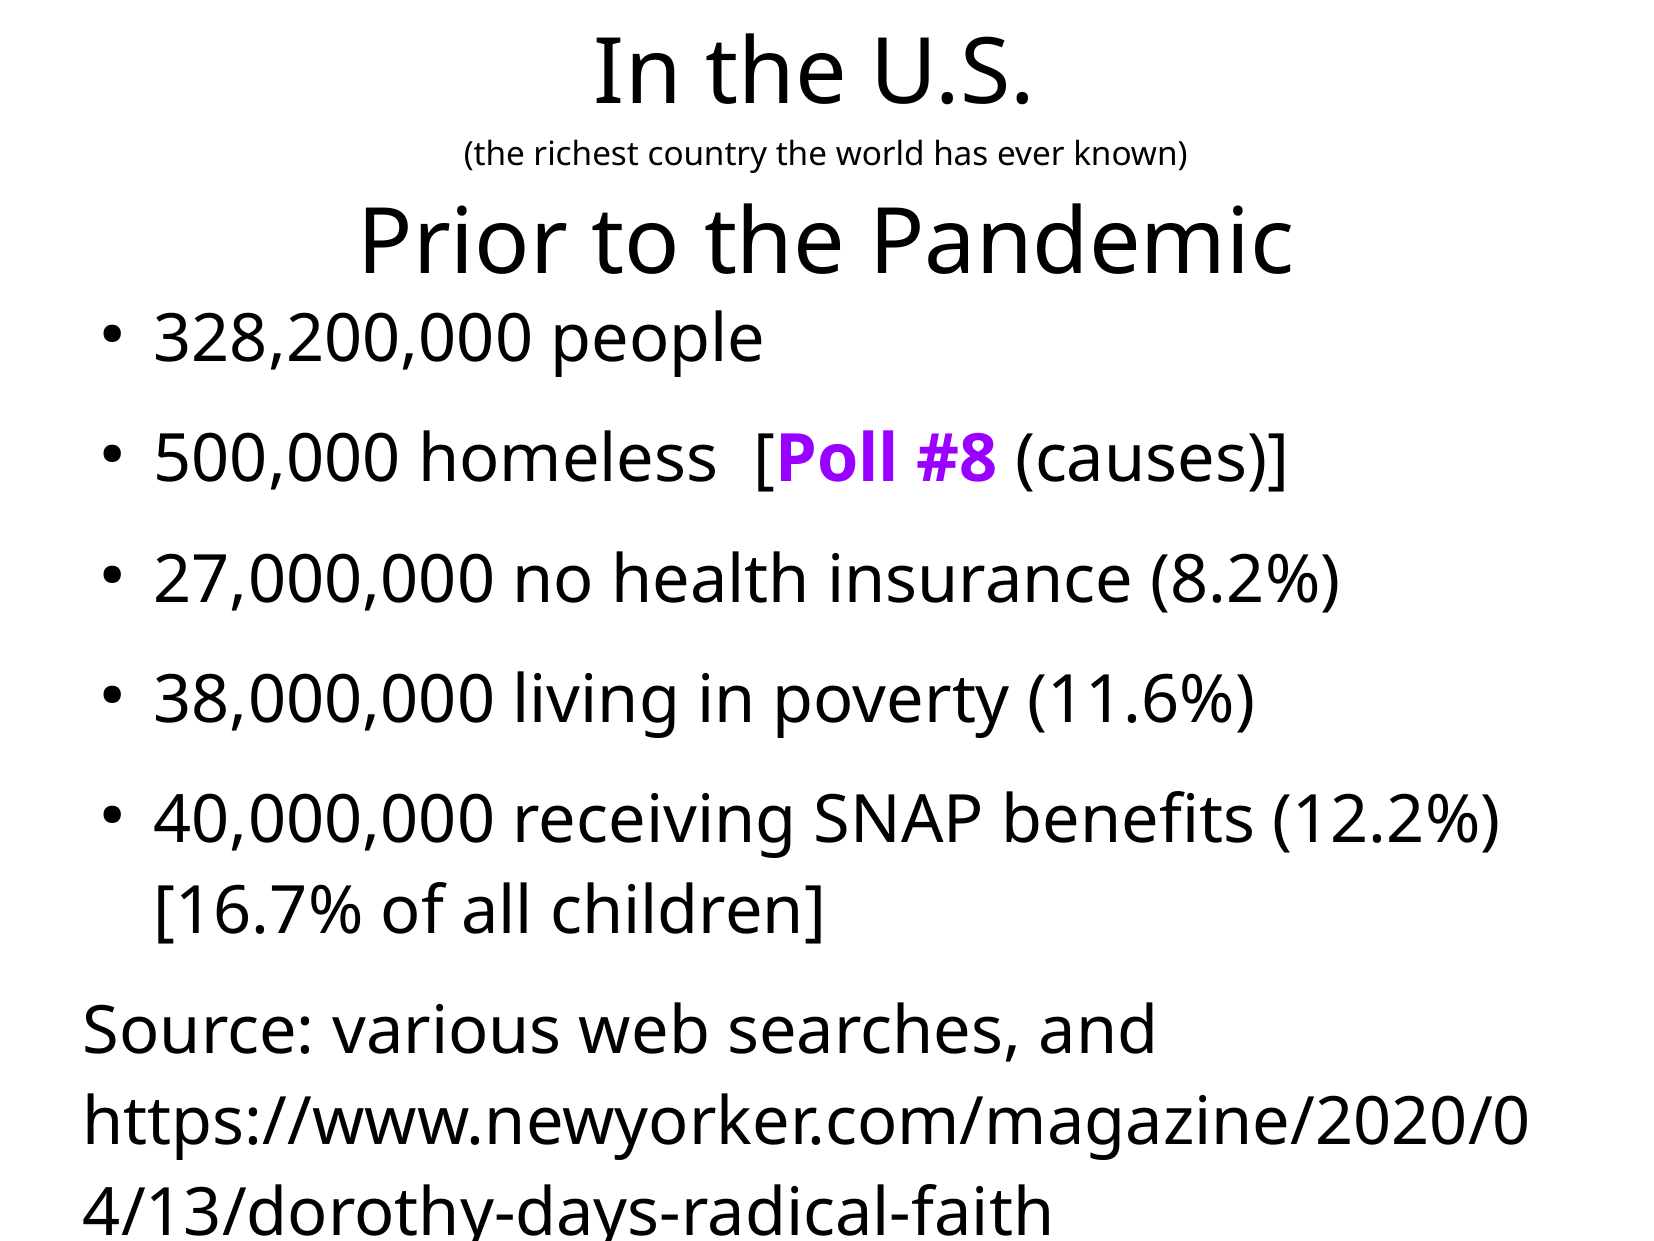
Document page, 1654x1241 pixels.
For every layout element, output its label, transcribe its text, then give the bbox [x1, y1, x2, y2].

list 328,200,000 people 500,000 homeless [Poll #8 (causes)] 27,000,000 no health insurance (8.2%) 38,000,000 living in poverty (11.6%) 40,000,000 receiving SNAP benefits (12.2%) [16.7% of all children] Source: various web searches, and https://www.newyorker.com/magazine/2020/04/13/dorothy-days-radical-faith [82, 290, 1571, 1167]
title In the U.S. (the richest country the world has ever known) Prior to the Pandemic [82, 21, 1571, 285]
